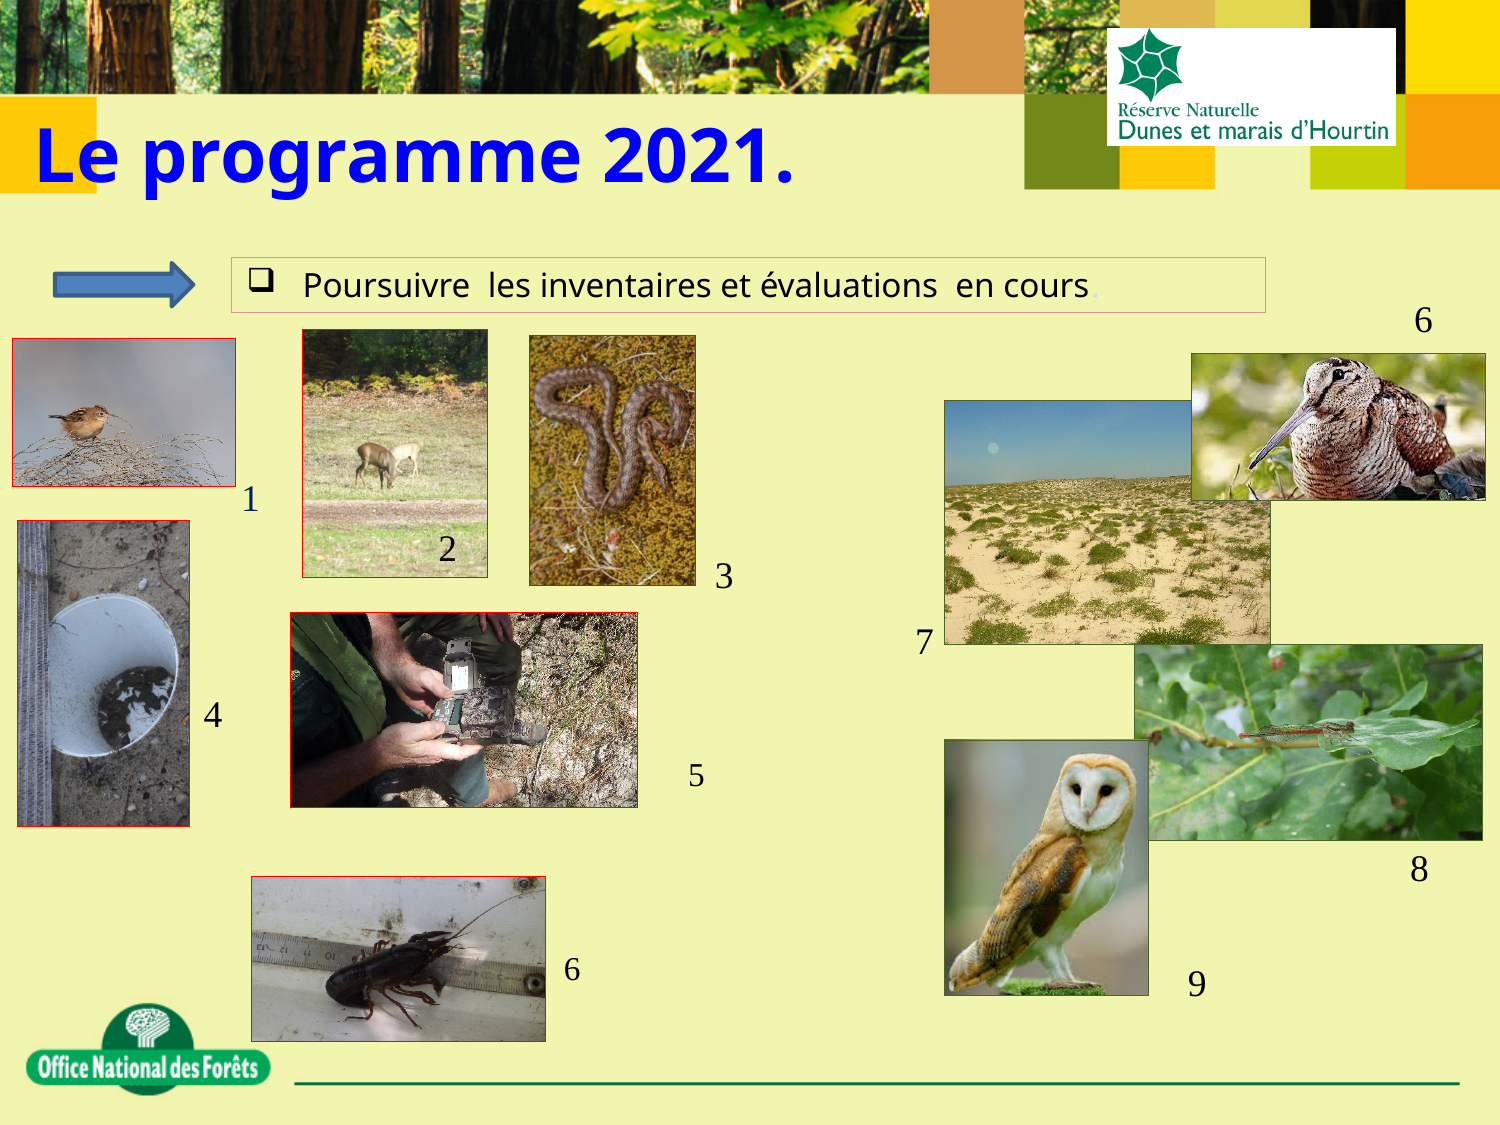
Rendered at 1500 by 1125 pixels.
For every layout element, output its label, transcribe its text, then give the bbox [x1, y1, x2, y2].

text_box 7 [900, 609, 938, 670]
text_box 2 [423, 516, 461, 577]
text_box 8 [1395, 836, 1433, 897]
text_box Le programme 2021. [18, 112, 1278, 250]
text_box Poursuivre les inventaires et évaluations en cours. [231, 257, 1266, 313]
text_box 1 [226, 466, 264, 527]
picture [0, 0, 1500, 1125]
text_box 6 [1399, 287, 1437, 348]
text_box 5 [685, 745, 703, 801]
text_box 9 [1173, 951, 1211, 1012]
text_box 3 [700, 543, 738, 604]
text_box 6 [567, 969, 576, 979]
text_box 6 [561, 939, 579, 995]
text_box 4 [188, 682, 227, 742]
text_box [54, 262, 194, 307]
